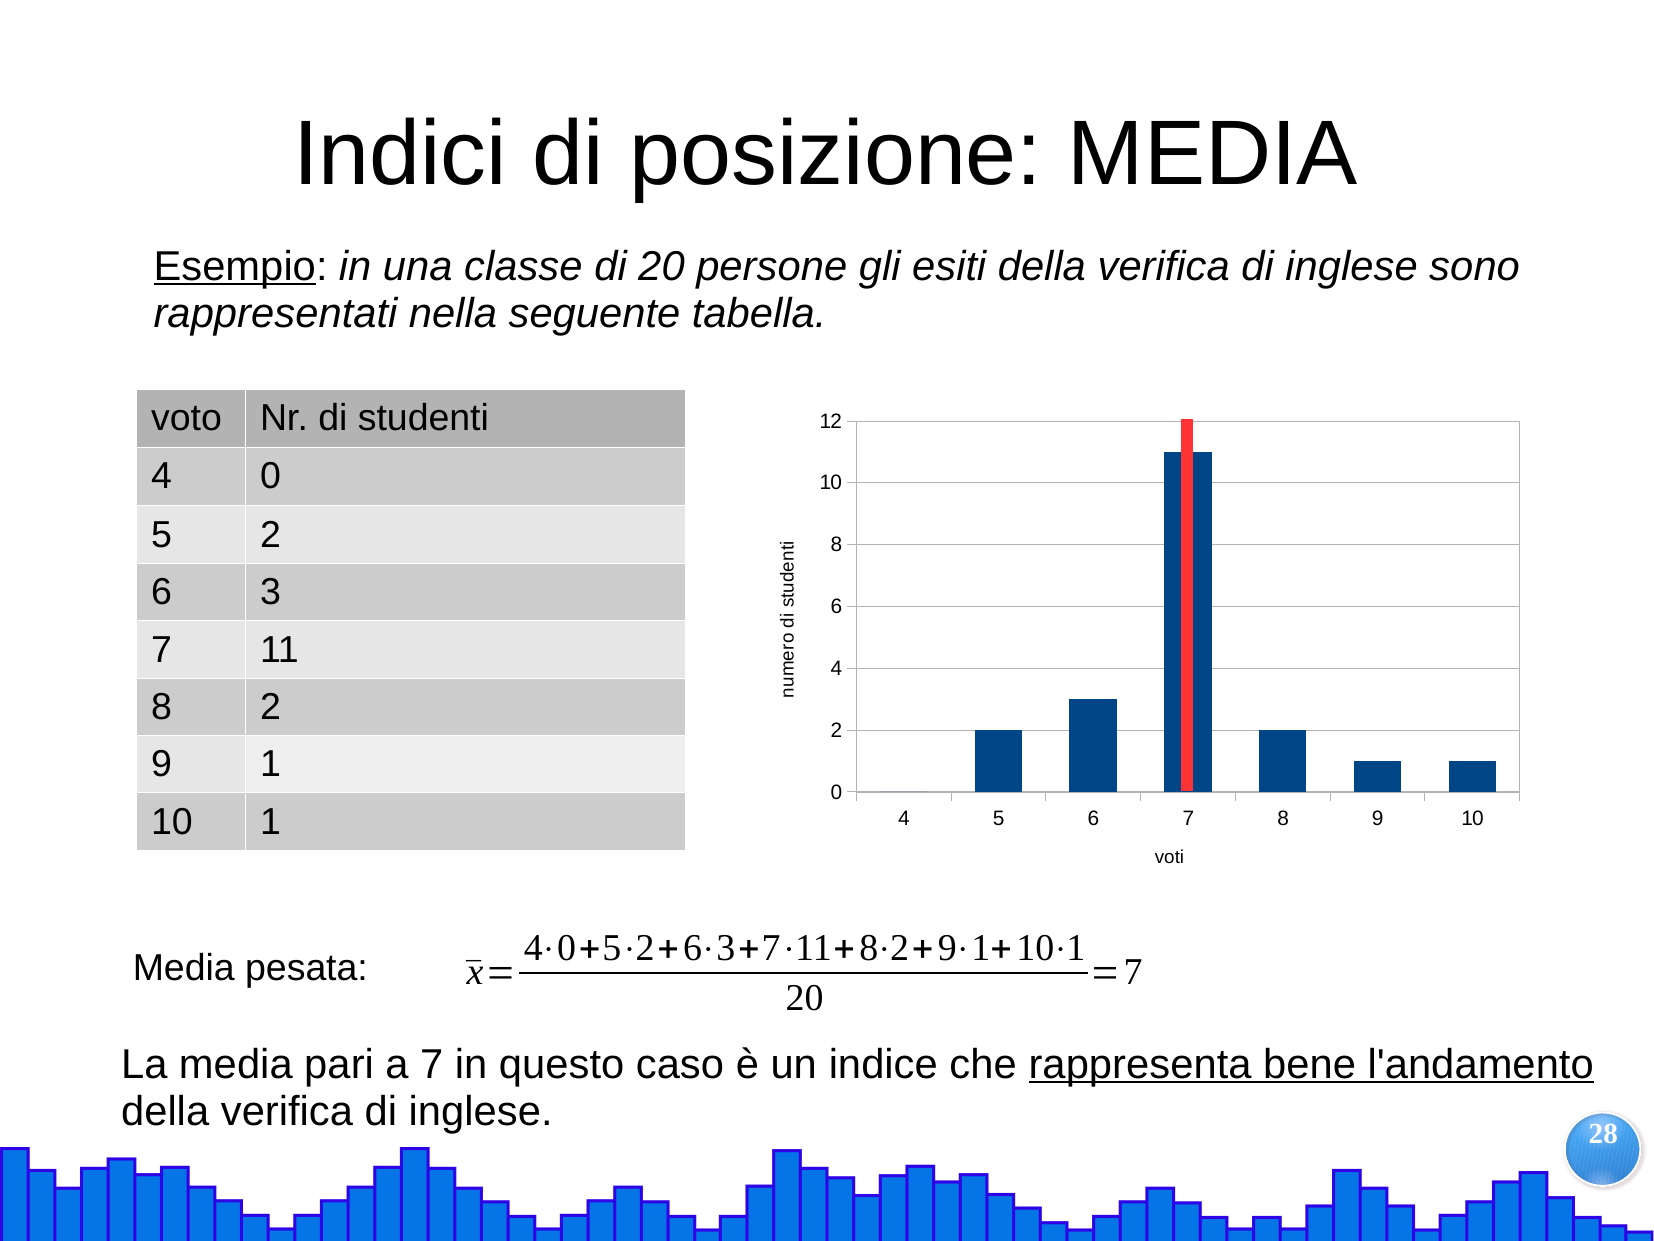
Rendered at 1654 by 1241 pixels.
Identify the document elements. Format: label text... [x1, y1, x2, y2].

picture [0, 1147, 1654, 1241]
chart [744, 399, 1536, 899]
table_cell 3 [246, 564, 685, 620]
table_cell 8 [137, 679, 245, 735]
table_cell 1 [246, 736, 685, 792]
chart [454, 927, 1152, 1019]
table_cell 5 [137, 506, 245, 563]
text_box La media pari a 7 in questo caso è un indice che rappresenta bene l'andamento della verifica di inglese. [106, 1033, 1654, 1143]
table_cell 2 [246, 679, 685, 735]
title Indici di posizione: MEDIA [82, 49, 1571, 242]
table_cell 1 [246, 793, 685, 850]
table_cell 6 [137, 564, 245, 620]
table_header Nr. di studenti [246, 390, 685, 447]
table_cell 10 [137, 793, 245, 850]
table_cell 7 [137, 621, 245, 678]
table_cell 11 [246, 621, 685, 678]
text_box Media pesata: [118, 938, 449, 996]
table_header voto [137, 390, 245, 447]
table_cell 2 [246, 506, 685, 563]
table_cell 9 [137, 736, 245, 792]
table_cell 4 [137, 448, 245, 505]
list Esempio: in una classe di 20 persone gli esiti della verifica di inglese sono rappresentati nella seguente tabella. [82, 242, 1571, 963]
table_cell 0 [246, 448, 685, 505]
